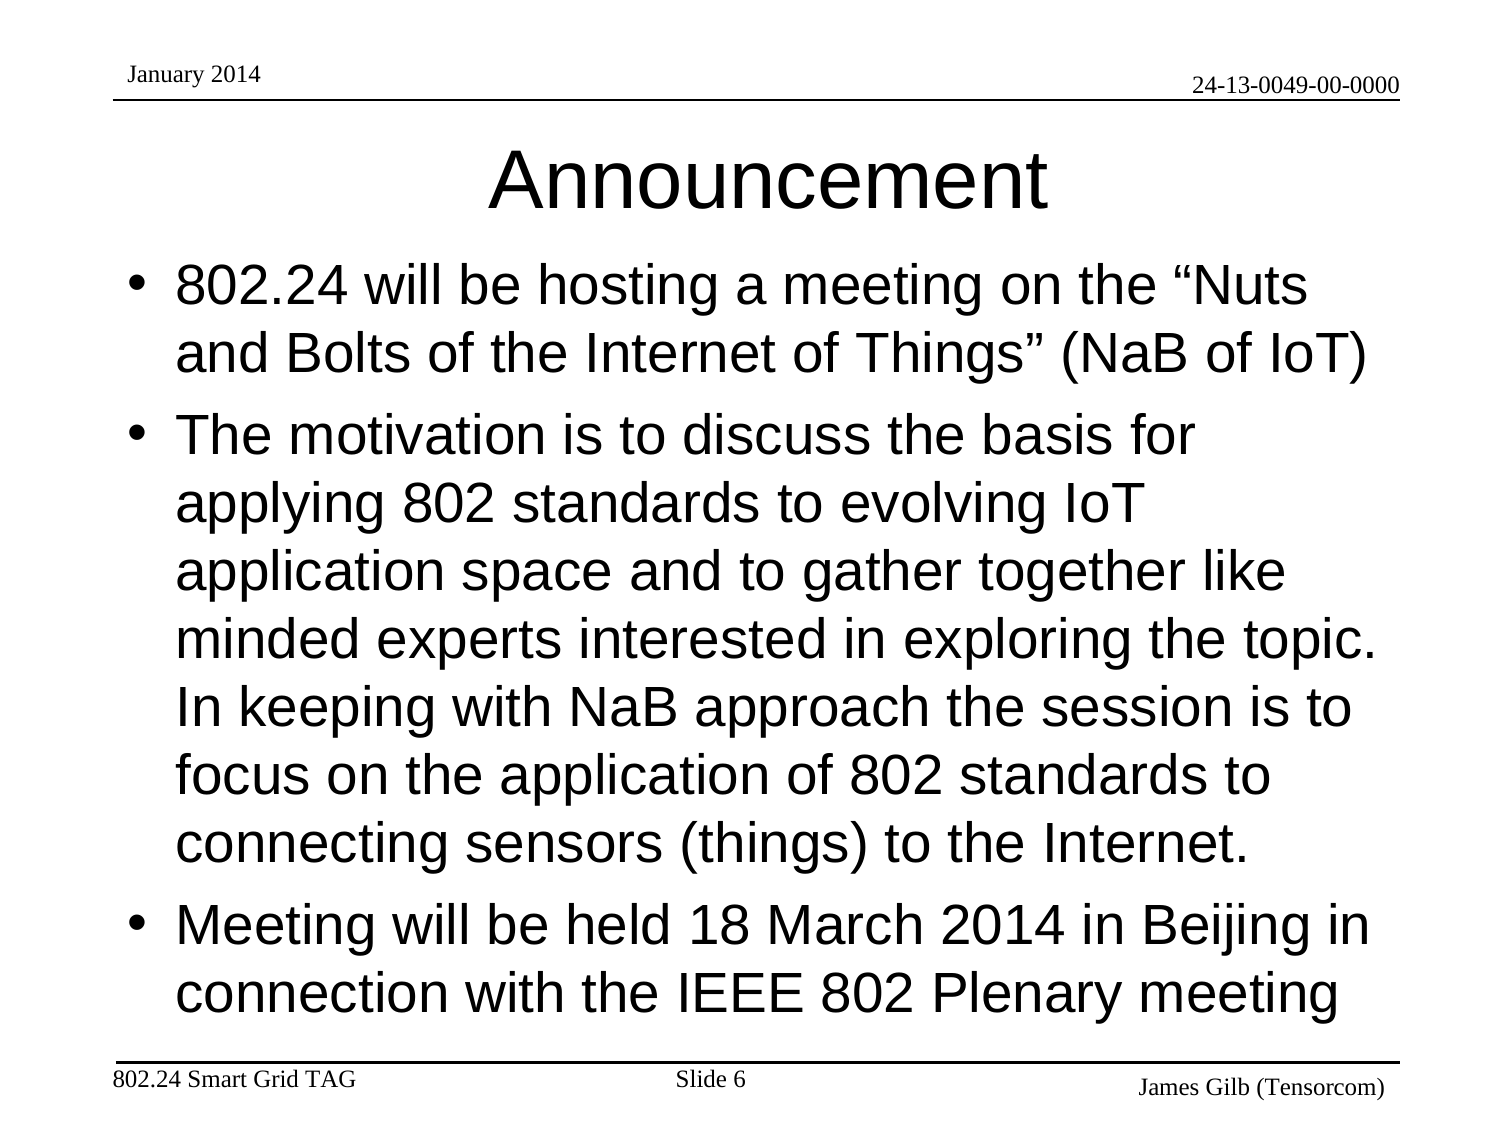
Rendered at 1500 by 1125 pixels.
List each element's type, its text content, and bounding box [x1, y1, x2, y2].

list 802.24 will be hosting a meeting on the “Nuts and Bolts of the Internet of Things” (NaB of IoT) The motivation is to discuss the basis for applying 802 standards to evolving IoT application space and to gather together like minded experts interested in exploring the topic. In keeping with NaB approach the session is to focus on the application of 802 standards to connecting sensors (things) to the Internet. Meeting will be held 18 March 2014 in Beijing in connection with the IEEE 802 Plenary meeting [112, 239, 1426, 1051]
title Announcement [112, 112, 1426, 238]
